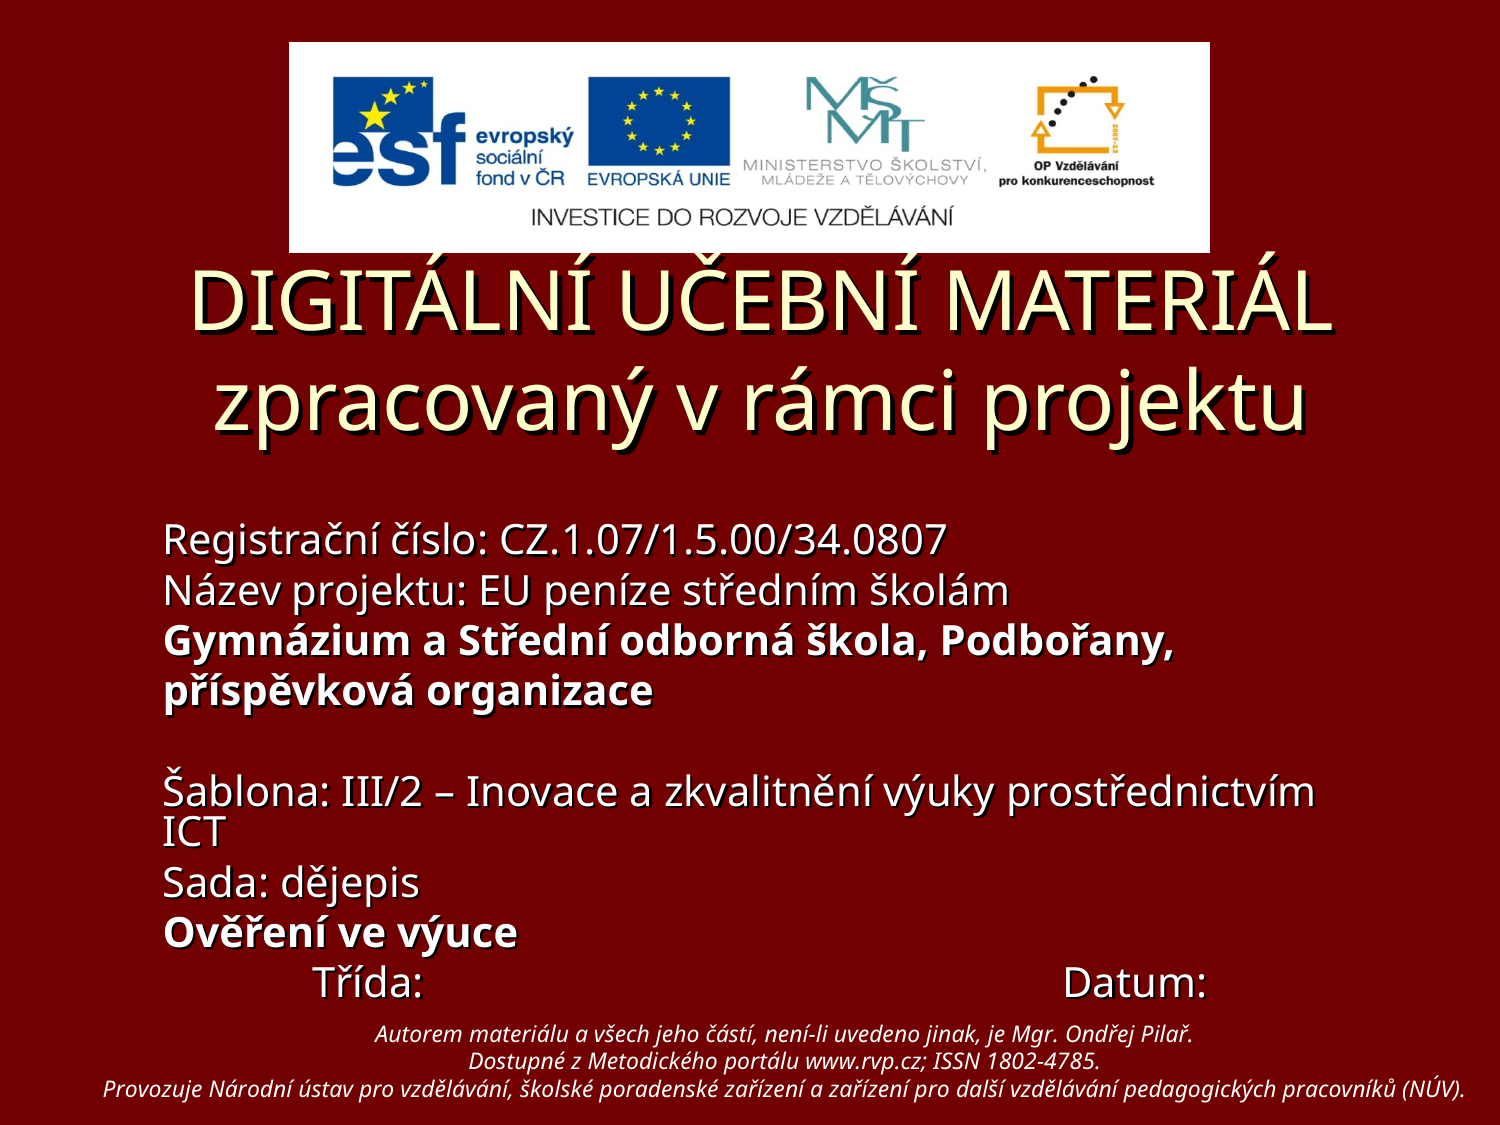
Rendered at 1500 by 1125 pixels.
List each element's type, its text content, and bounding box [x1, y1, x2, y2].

text_box Registrační číslo: CZ.1.07/1.5.00/34.0807 Název projektu: EU peníze středním školám Gymnázium a Střední odborná škola, Podbořany, příspěvková organizace Šablona: III/2 – Inovace a zkvalitnění výuky prostřednictvím ICT Sada: dějepis Ověření ve výuce Třída: Datum: [147, 515, 1376, 1011]
picture [289, 42, 1210, 253]
text_box Autorem materiálu a všech jeho částí, není-li uvedeno jinak, je Mgr. Ondřej Pilař. Dostupné z Metodického portálu www.rvp.cz; ISSN 1802-4785. Provozuje Národní ústav pro vzdělávání, školské poradenské zařízení a zařízení pro další vzdělávání pedagogických pracovníků (NÚV). [70, 1011, 1500, 1110]
title DIGITÁLNÍ UČEBNÍ MATERIÁL zpracovaný v rámci projektu [159, 239, 1364, 455]
